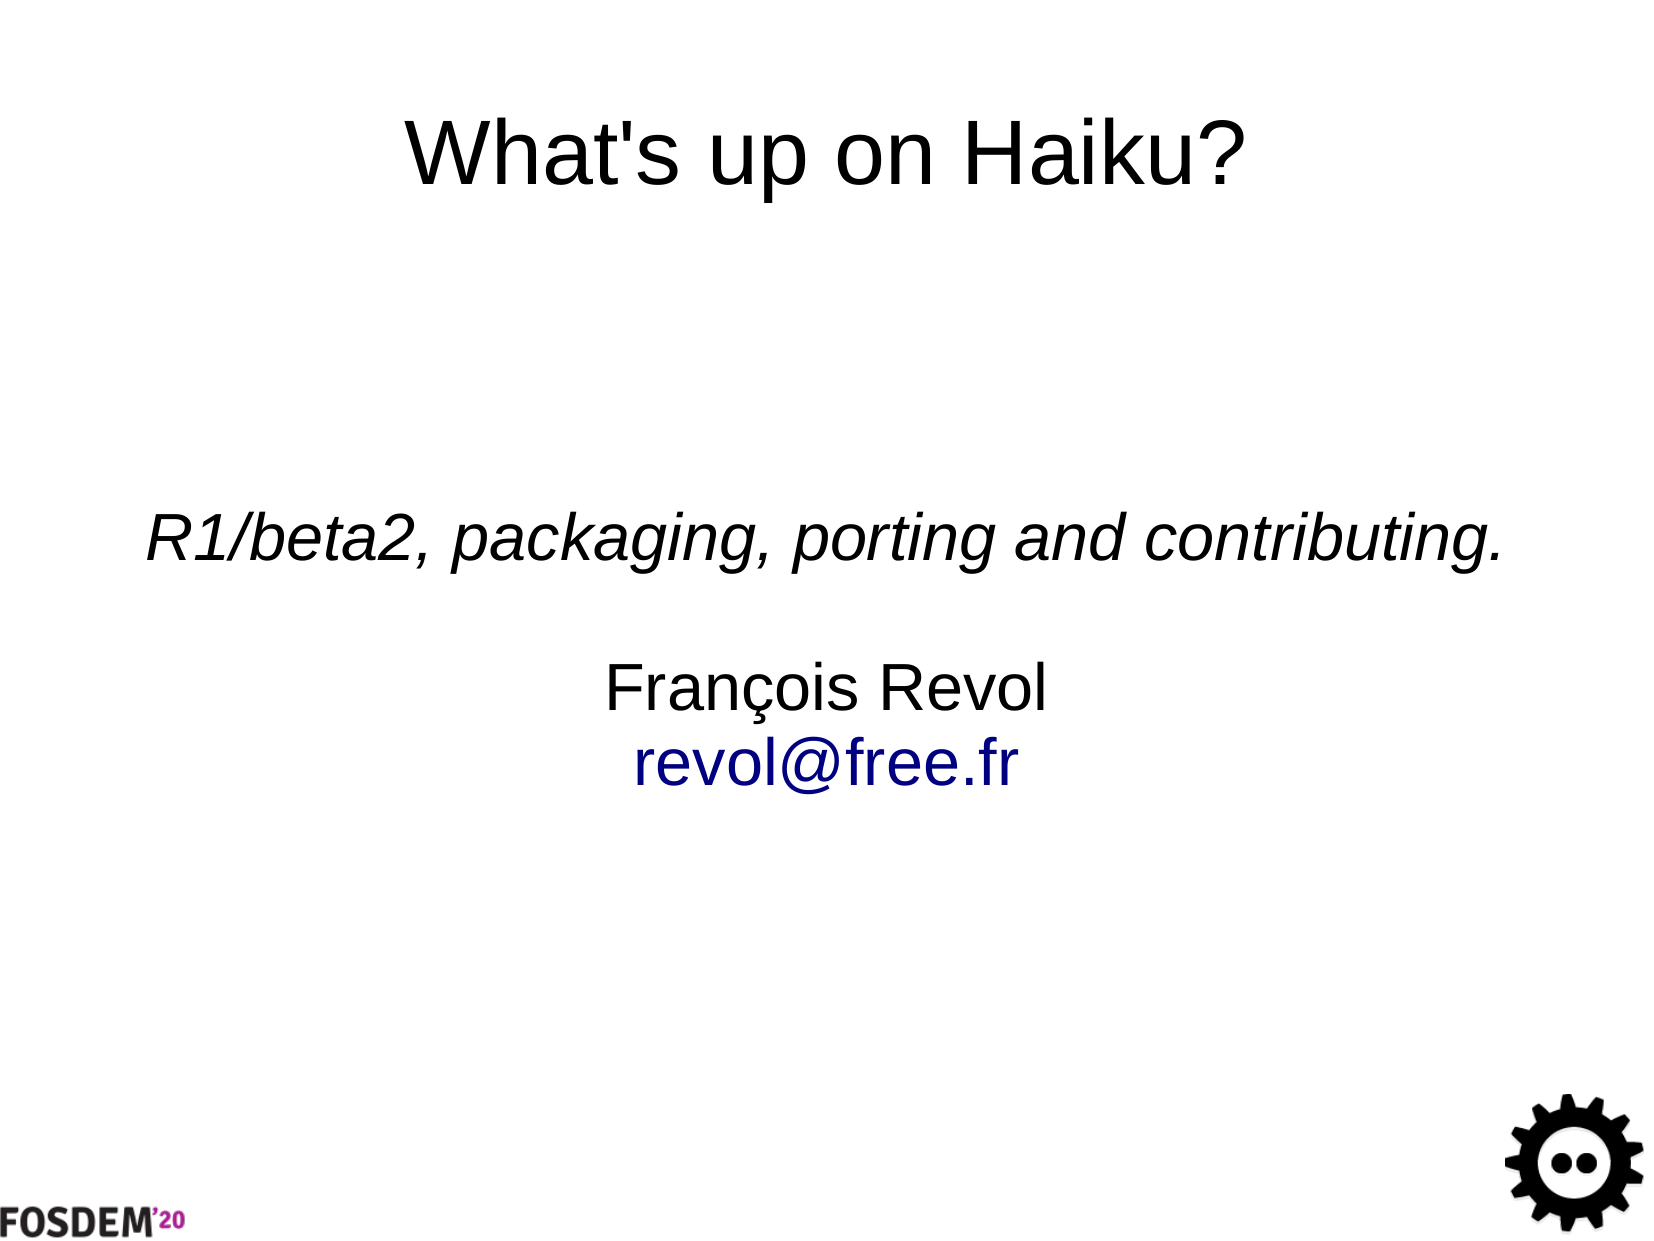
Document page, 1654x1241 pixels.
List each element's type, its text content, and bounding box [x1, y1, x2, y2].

picture [1505, 1094, 1648, 1235]
title What's up on Haiku? [82, 0, 1571, 290]
subtitle R1/beta2, packaging, porting and contributing. François Revol revol@free.fr [82, 290, 1571, 1010]
picture [0, 1202, 188, 1241]
